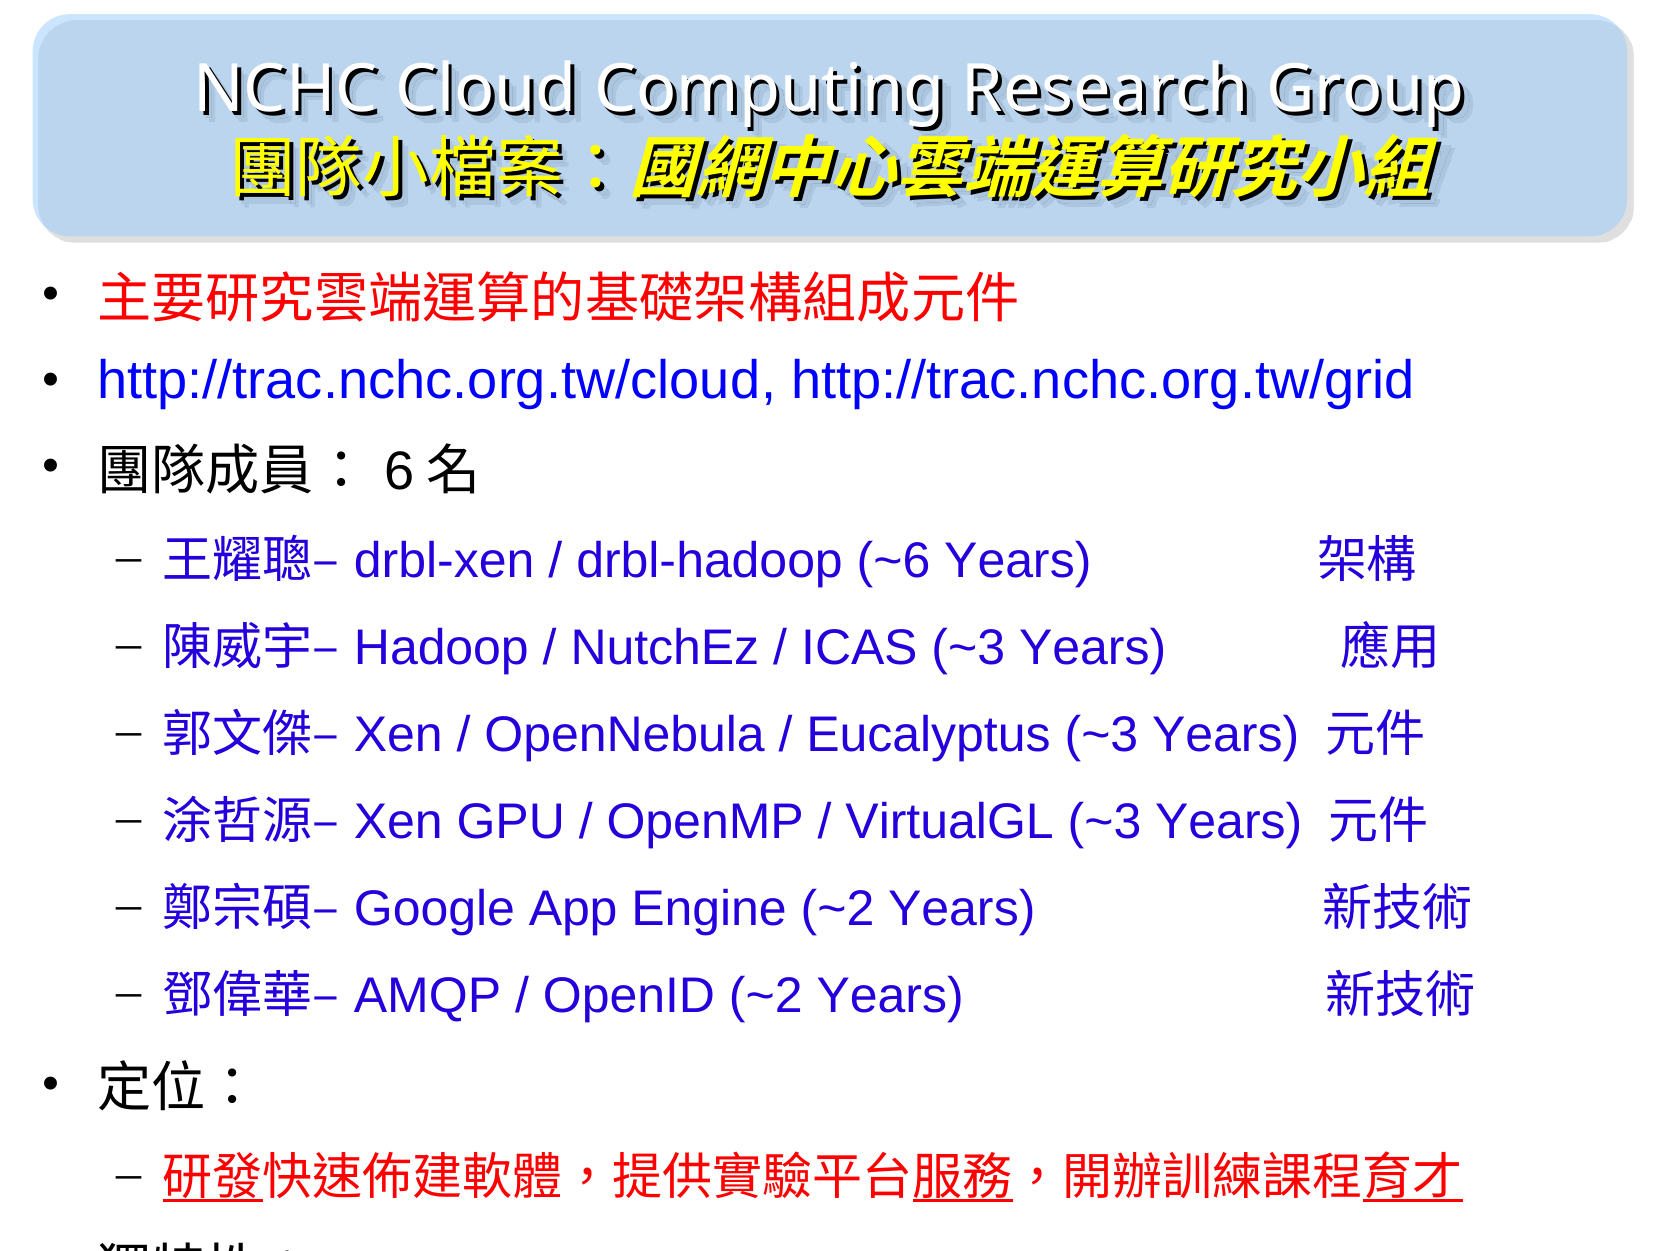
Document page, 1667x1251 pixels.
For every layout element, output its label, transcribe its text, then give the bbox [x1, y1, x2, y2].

text_box NCHC Cloud Computing Research Group 團隊小檔案：國網中心雲端運算研究小組 [32, 14, 1628, 237]
list 主要研究雲端運算的基礎架構組成元件 http://trac.nchc.org.tw/cloud, http://trac.nchc.org.tw/grid 團隊成員：6名 王耀聰–drbl-xen / drbl-hadoop (~6 Years) 架構 陳威宇–Hadoop / NutchEz / ICAS (~3 Years) 應用 郭文傑–Xen / OpenNebula / Eucalyptus (~3 Years) 元件 涂哲源–Xen GPU / OpenMP / VirtualGL (~3 Years) 元件 鄭宗碩–Google App Engine (~2 Years) 新技術 鄧偉華–AMQP / OpenID (~2 Years) 新技術 定位： 研發快速佈建軟體，提供實驗平台服務，開辦訓練課程育才 獨特性： 基於企鵝龍(DRBL)，可快速佈署雲端運算的叢集環境 [40, 253, 1625, 1238]
